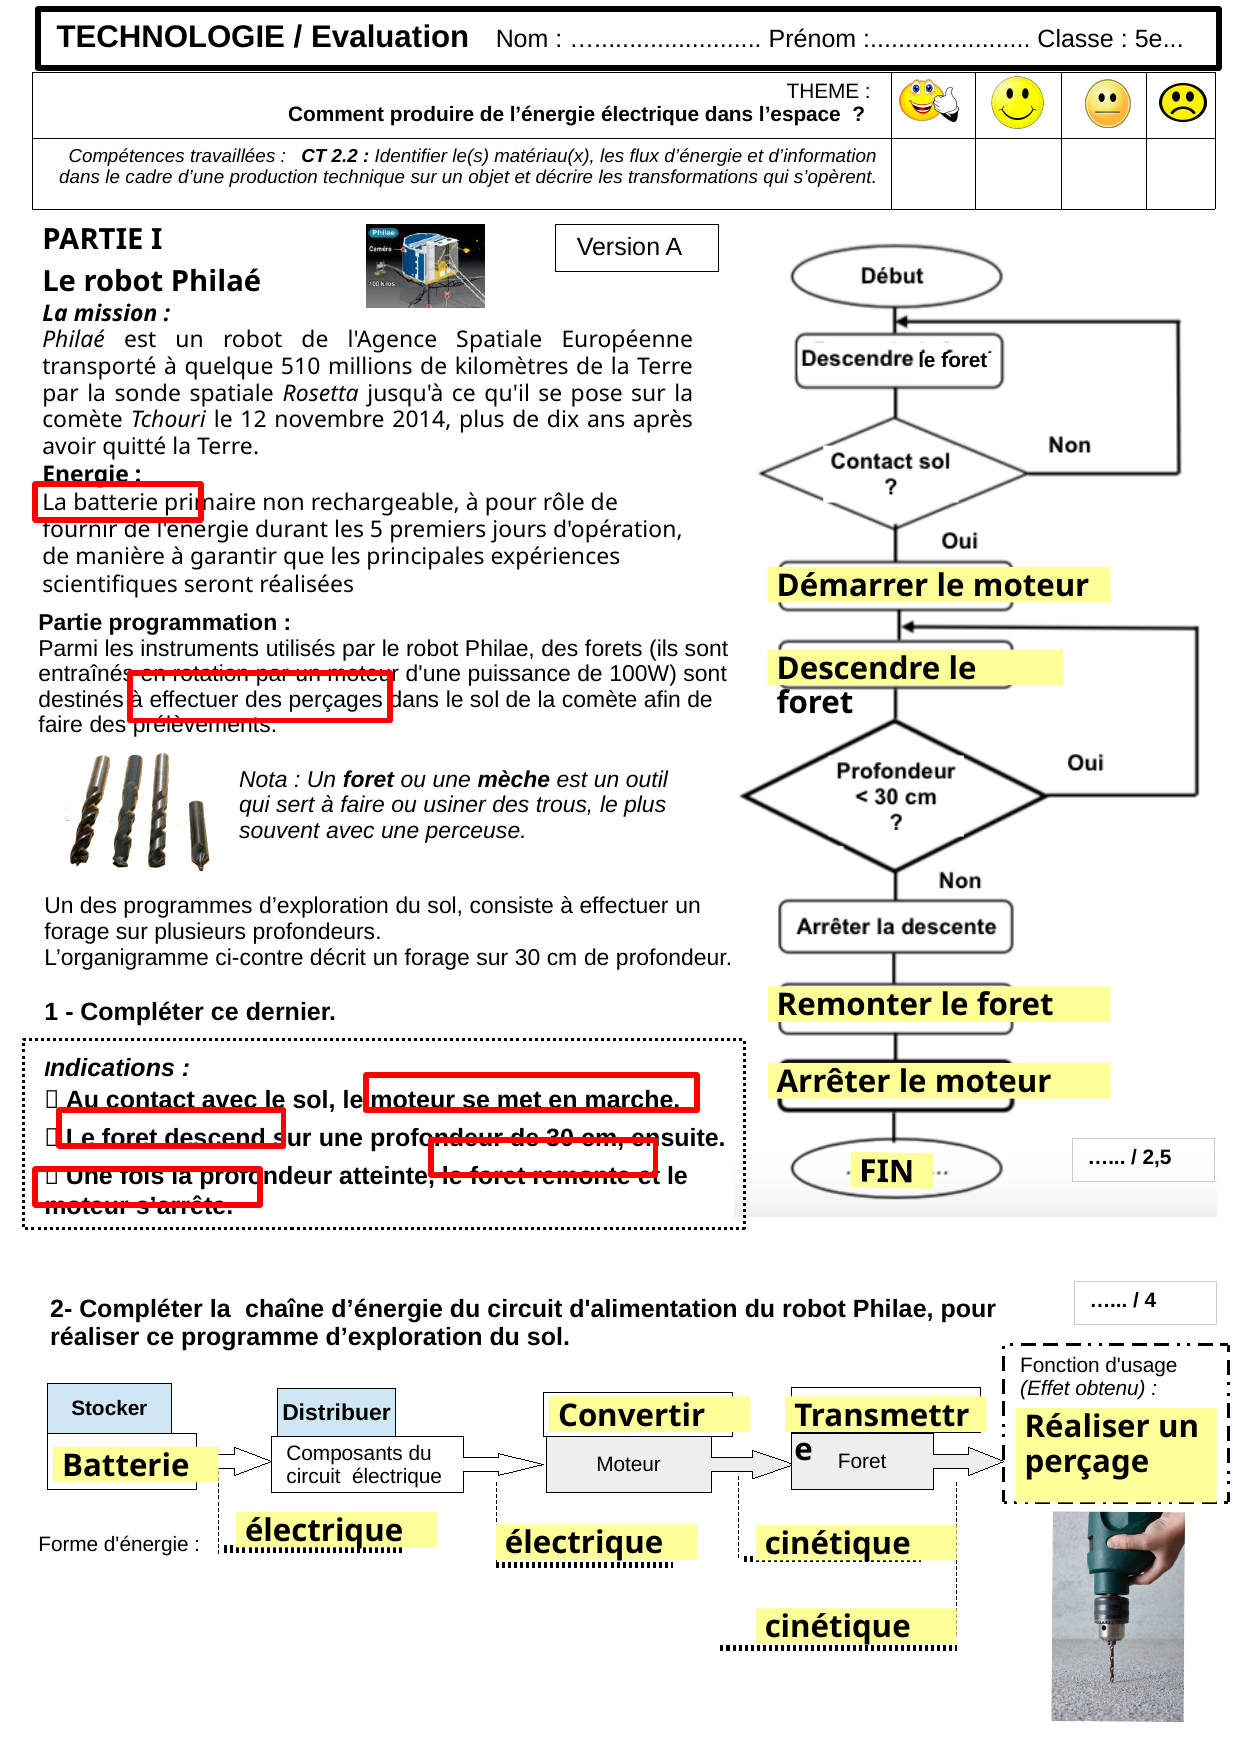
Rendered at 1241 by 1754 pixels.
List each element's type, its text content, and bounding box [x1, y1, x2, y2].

text_box ….................. [791, 1387, 981, 1396]
picture [366, 224, 485, 308]
text_box électrique [496, 1524, 697, 1560]
text_box Descendre le foret [767, 649, 1063, 686]
text_box cinétique [755, 1608, 957, 1644]
text_box Foret [791, 1433, 1004, 1490]
table_cell [976, 139, 1061, 209]
table_header [1062, 73, 1146, 138]
picture [66, 752, 213, 875]
picture [991, 76, 1044, 129]
text_box Arrêter le moteur [767, 1063, 1111, 1099]
text_box Remonter le foret [767, 986, 1111, 1022]
picture [734, 224, 1217, 1217]
text_box cinétique [755, 1524, 957, 1561]
text_box PARTIE I Le robot Philaé La mission : Philaé est un robot de l'Agence Spatiale Européenne transporté à quelque 510 millions de kilomètres de la Terre par la sonde spatiale Rosetta jusqu'à ce qu'il se pose sur la comète Tchouri le 12 novembre 2014, plus de dix ans après avoir quitté la Terre. Energie : La batterie primaire non rechargeable, à pour rôle de fournir de l'énergie durant les 5 premiers jours d'opération, de manière à garantir que les principales expériences scientifiques seront réalisées [27, 213, 709, 461]
text_box le foret [915, 353, 999, 384]
picture [1085, 79, 1131, 128]
text_box …................ [47, 1433, 197, 1490]
text_box 2- Compléter la ​chaîne d’énergie du circuit d'alimentation du robot Philae, pour réaliser ce programme d’exploration du sol. [35, 1287, 1063, 1358]
text_box Version A [555, 224, 719, 272]
text_box Stocker [47, 1383, 172, 1433]
text_box Convertir [549, 1396, 751, 1432]
text_box Forme d'énergie : [23, 1525, 219, 1564]
text_box Moteur [546, 1436, 791, 1493]
text_box Composants du circuit électrique [271, 1436, 544, 1493]
table_header [976, 73, 1061, 138]
text_box Distribuer [277, 1388, 396, 1436]
text_box FIN [850, 1151, 934, 1189]
text_box …... / 2,5 [1072, 1138, 1215, 1182]
text_box ….................. [543, 1392, 733, 1437]
text_box Fonction d'usage (Effet obtenu) : …............................. …............................. [1003, 1344, 1229, 1503]
text_box Un des programmes d’exploration du sol, consiste à effectuer un forage sur plusieurs profondeurs. L’organigramme ci-contre décrit un forage sur 30 cm de profondeur. 1 - Compléter ce dernier. Indications :  Au contact avec le sol, le moteur se met en marche.  Le foret descend sur une profondeur de 30 cm, ensuite.  Une fois la profondeur atteinte, le foret remonte et le moteur s’arrête. [29, 885, 756, 1261]
text_box Démarrer le moteur [767, 566, 1111, 603]
text_box Partie programmation : Parmi les instruments utilisés par le robot Philae, des forets (ils sont entraînés en rotation par un moteur d'une puissance de 100W) sont destinés à effectuer des perçages dans le sol de la comète afin de faire des prélèvements. [23, 602, 734, 745]
table_cell [1062, 139, 1146, 209]
table_header [1147, 73, 1215, 138]
text_box …................ [219, 1447, 271, 1476]
text_box …... / 4 [1074, 1281, 1217, 1325]
picture [899, 76, 959, 122]
text_box TECHNOLOGIE / Evaluation Nom : …........................ Prénom :....................... Classe : 5e... [37, 8, 1219, 69]
text_box Réaliser un perçage [1015, 1408, 1217, 1503]
text_box Batterie [53, 1446, 219, 1483]
table_header [892, 73, 975, 138]
table_cell [1147, 139, 1215, 209]
table_header THEME : Comment produire de l’énergie électrique dans l’espace ? [33, 73, 891, 138]
table_cell [892, 139, 975, 209]
picture [1051, 1511, 1185, 1722]
text_box Nota : Un foret ou une mèche est un outil qui sert à faire ou usiner des trous, le plus souvent avec une perceuse. [224, 759, 686, 851]
text_box électrique [236, 1511, 438, 1548]
table_cell Compétences travaillées : CT 2.2 : Identifier le(s) matériau(x), les flux d’énergie et d’information dans le cadre d’une production technique sur un objet et décrire les transformations qui s’opèrent. [33, 139, 891, 209]
text_box Transmettre [785, 1396, 987, 1432]
picture [1159, 83, 1207, 122]
